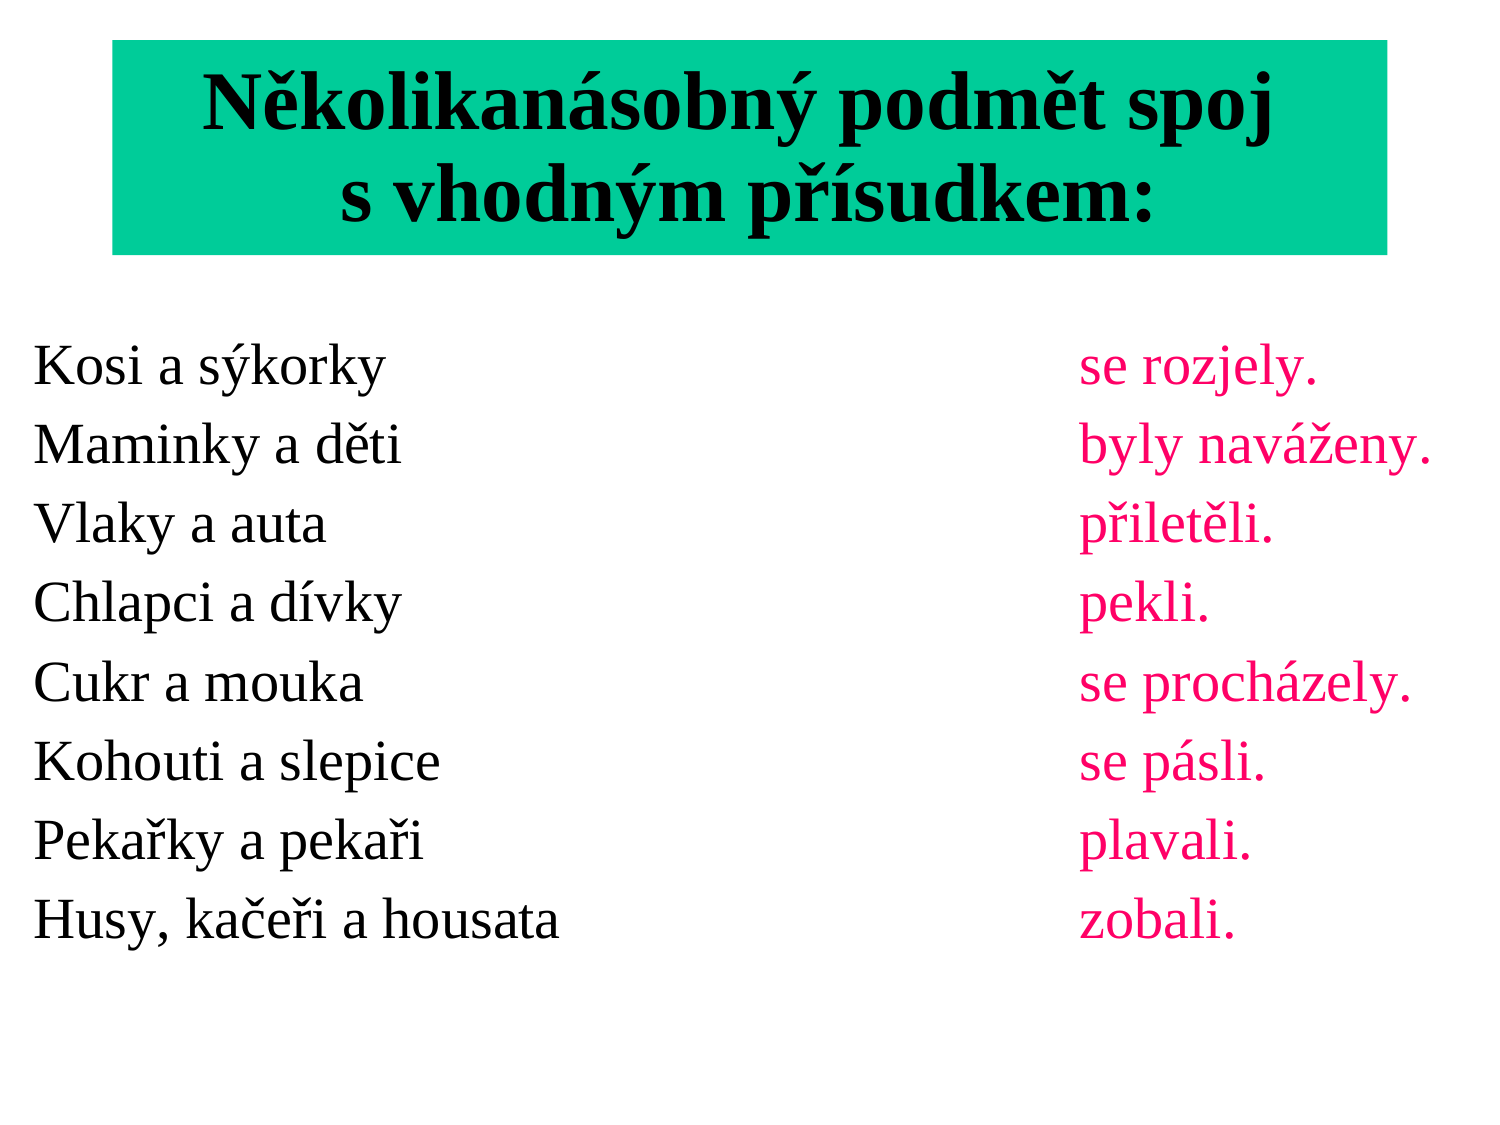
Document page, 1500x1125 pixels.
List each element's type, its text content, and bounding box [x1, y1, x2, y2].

title Několikanásobný podmět spoj s vhodným přísudkem: [112, 40, 1388, 256]
list Kosi a sýkorky Maminky a děti Vlaky a auta Chlapci a dívky Cukr a mouka Kohouti a slepice Pekařky a pekaři Husy, kačeři a housata [18, 324, 644, 1002]
list se rozjely. byly naváženy. přiletěli. pekli. se procházely. se pásli. plavali. zobali. [1064, 324, 1469, 1002]
